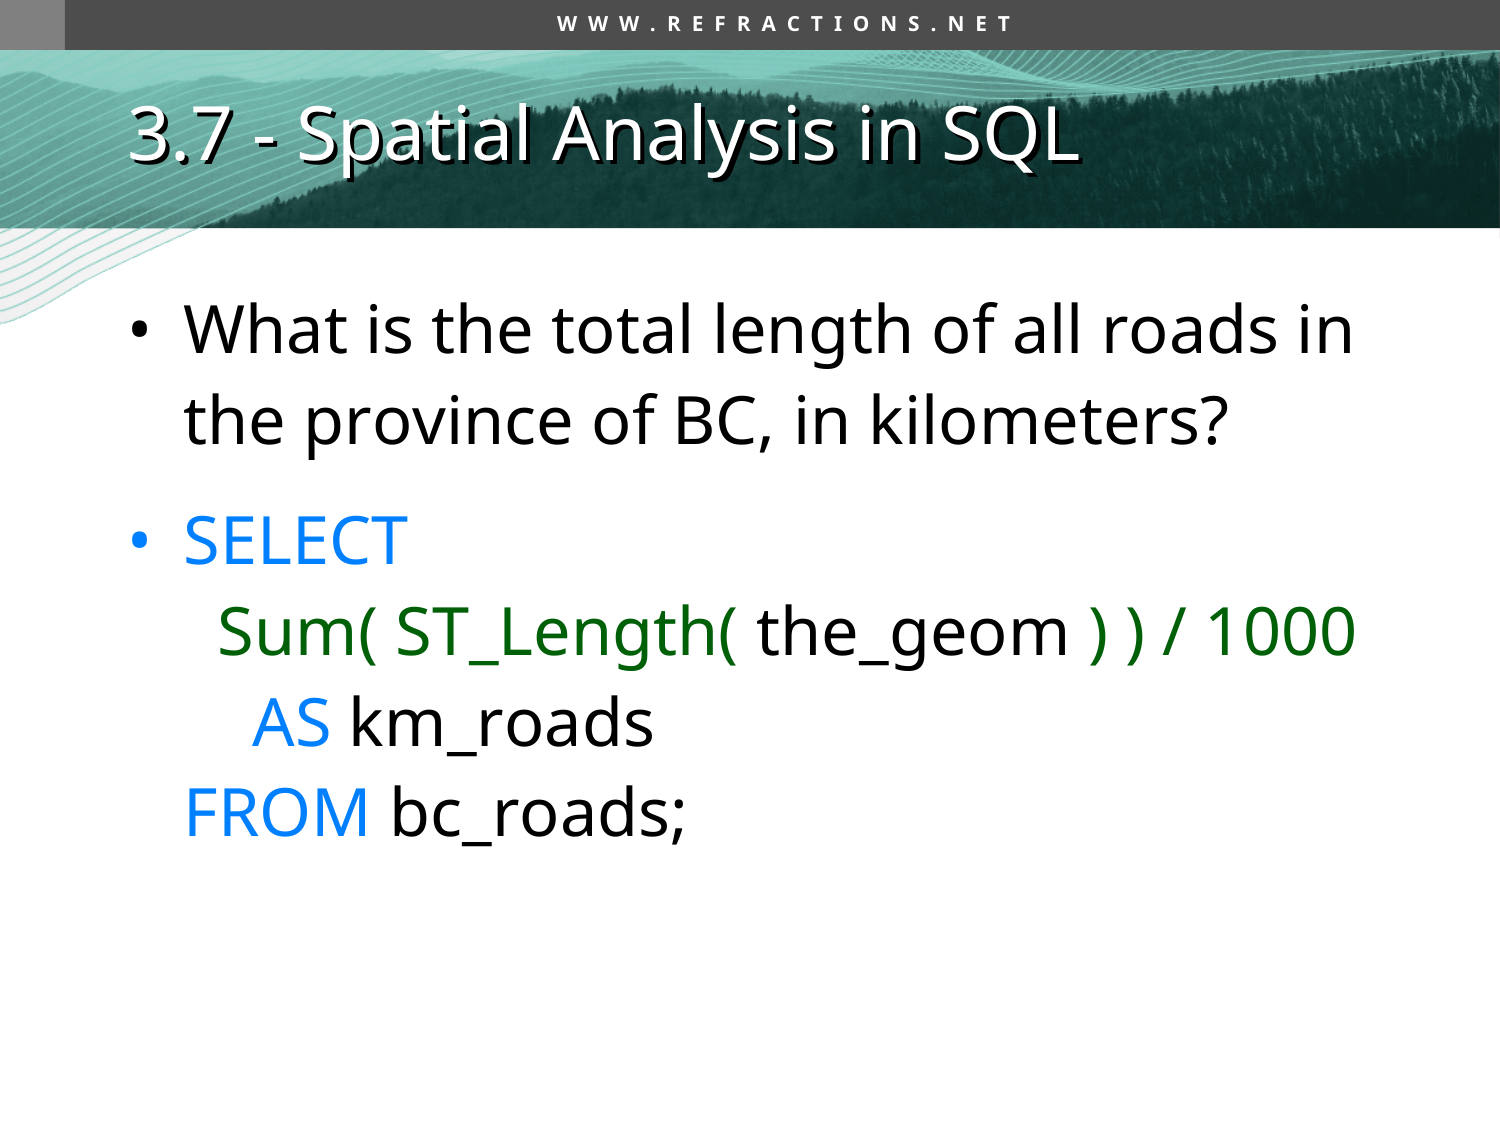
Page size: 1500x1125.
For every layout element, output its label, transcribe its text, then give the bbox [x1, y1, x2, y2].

title 3.7 - Spatial Analysis in SQL [112, 49, 1388, 213]
list What is the total length of all roads in the province of BC, in kilometers? SELECT Sum( ST_Length( the_geom ) ) / 1000 AS km_roads FROM bc_roads; [112, 274, 1388, 1050]
picture [0, 50, 1500, 325]
